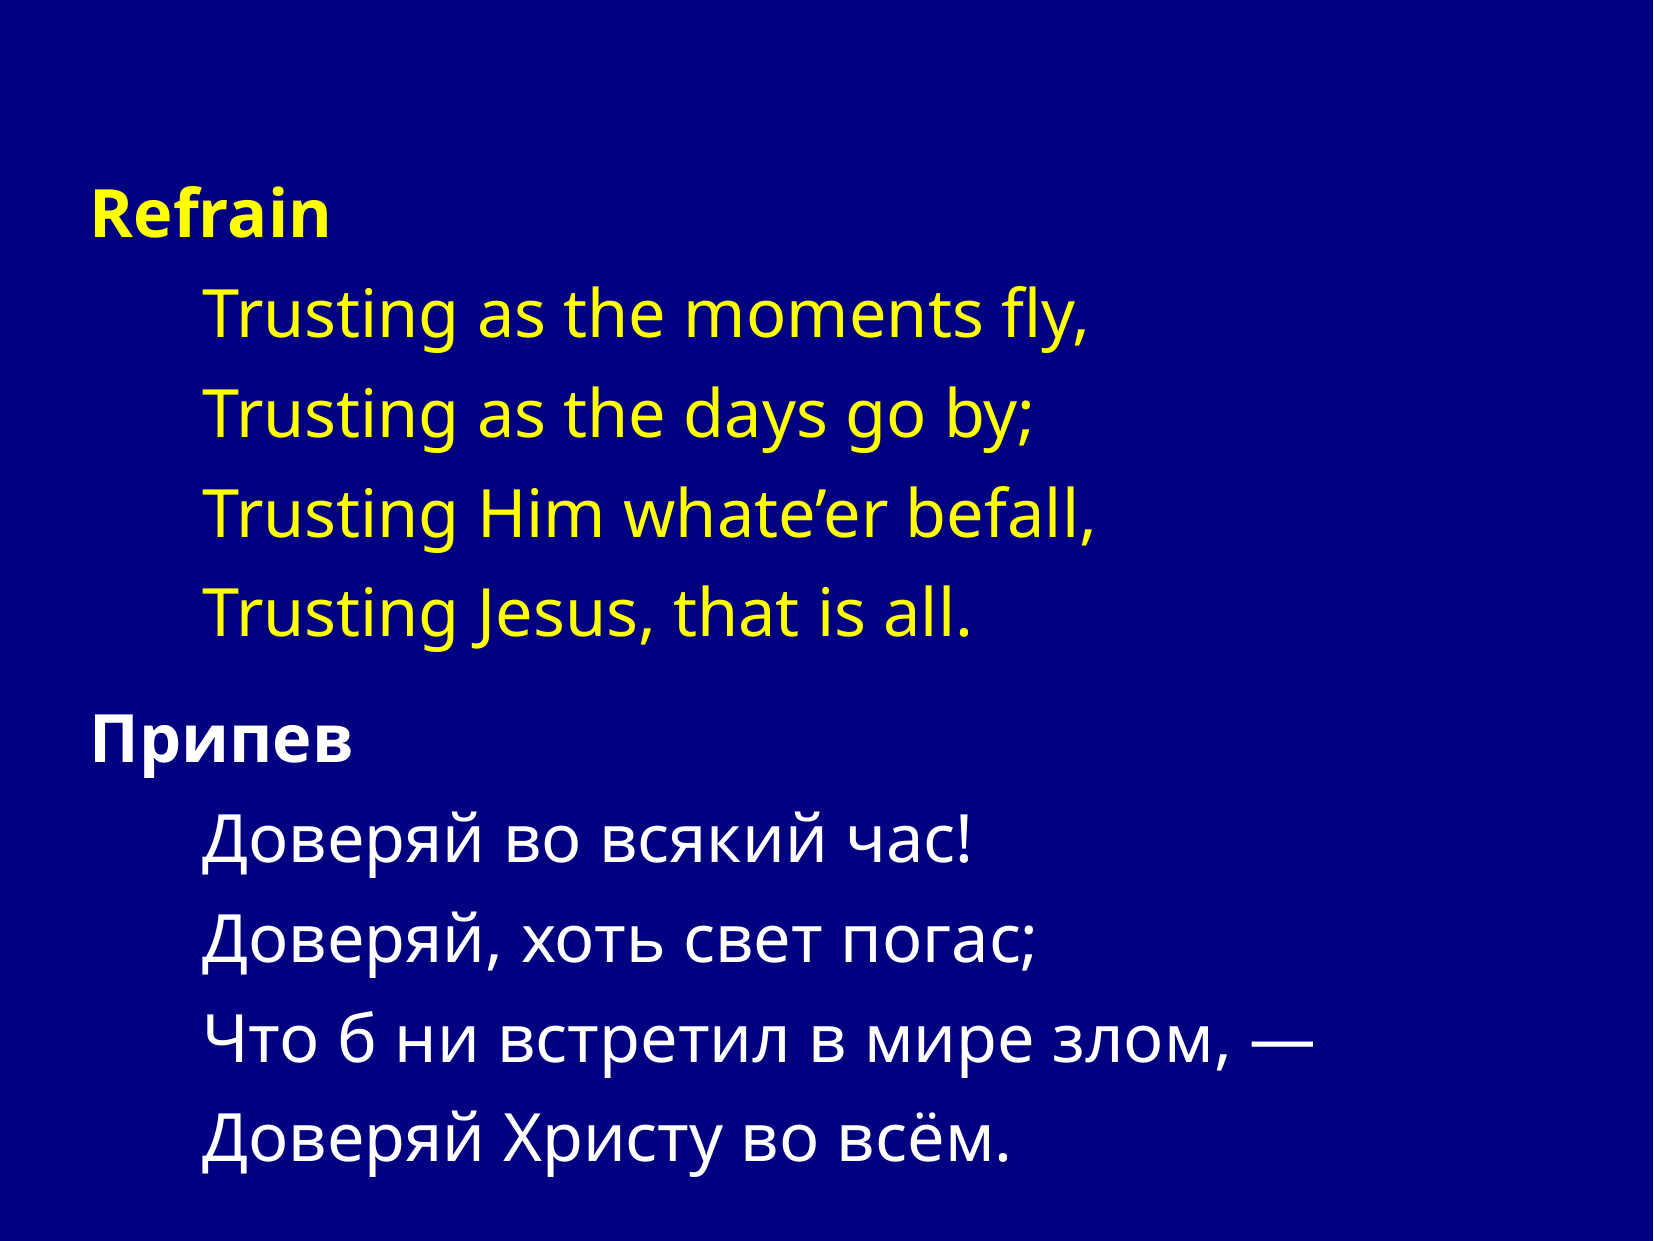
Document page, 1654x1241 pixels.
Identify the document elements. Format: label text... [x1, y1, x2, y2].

text_box Припев Доверяй во всякий час! Доверяй, хоть свет погас; Что б ни встретил в мире злом, — Доверяй Христу во всём. [75, 675, 1576, 1163]
text_box Refrain Trusting as the moments fly, Trusting as the days go by; Trusting Him whate’er befall, Trusting Jesus, that is all. [75, 150, 1576, 638]
